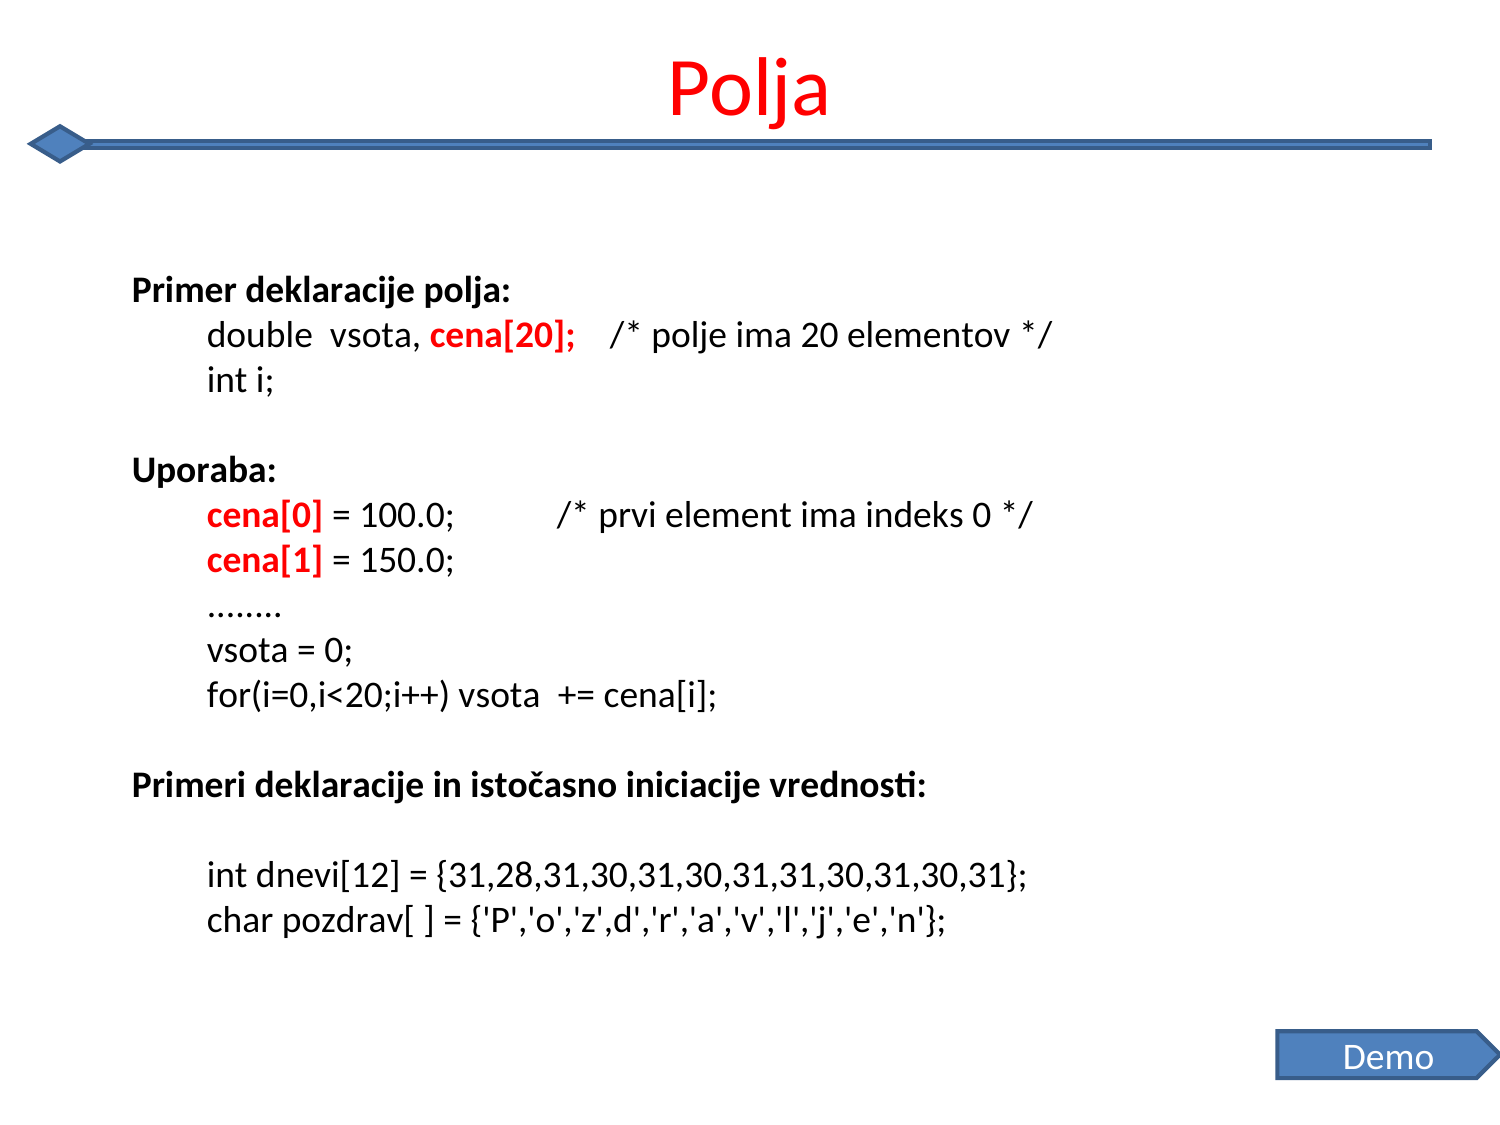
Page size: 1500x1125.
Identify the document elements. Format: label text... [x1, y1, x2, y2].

text_box Primer deklaracije polja: double vsota, cena[20]; /* polje ima 20 elementov */ int i; Uporaba: cena[0] = 100.0; /* prvi element ima indeks 0 */ cena[1] = 150.0; ........ vsota = 0; for(i=0,i<20;i++) vsota += cena[i]; Primeri deklaracije in istočasno iniciacije vrednosti: int dnevi[12] = {31,28,31,30,31,30,31,31,30,31,30,31}; char pozdrav[ ] = {'P','o','z',d','r','a','v','l','j','e','n'}; [117, 257, 1372, 994]
title Polja [75, 23, 1426, 141]
text_box Demo [1277, 1031, 1500, 1079]
